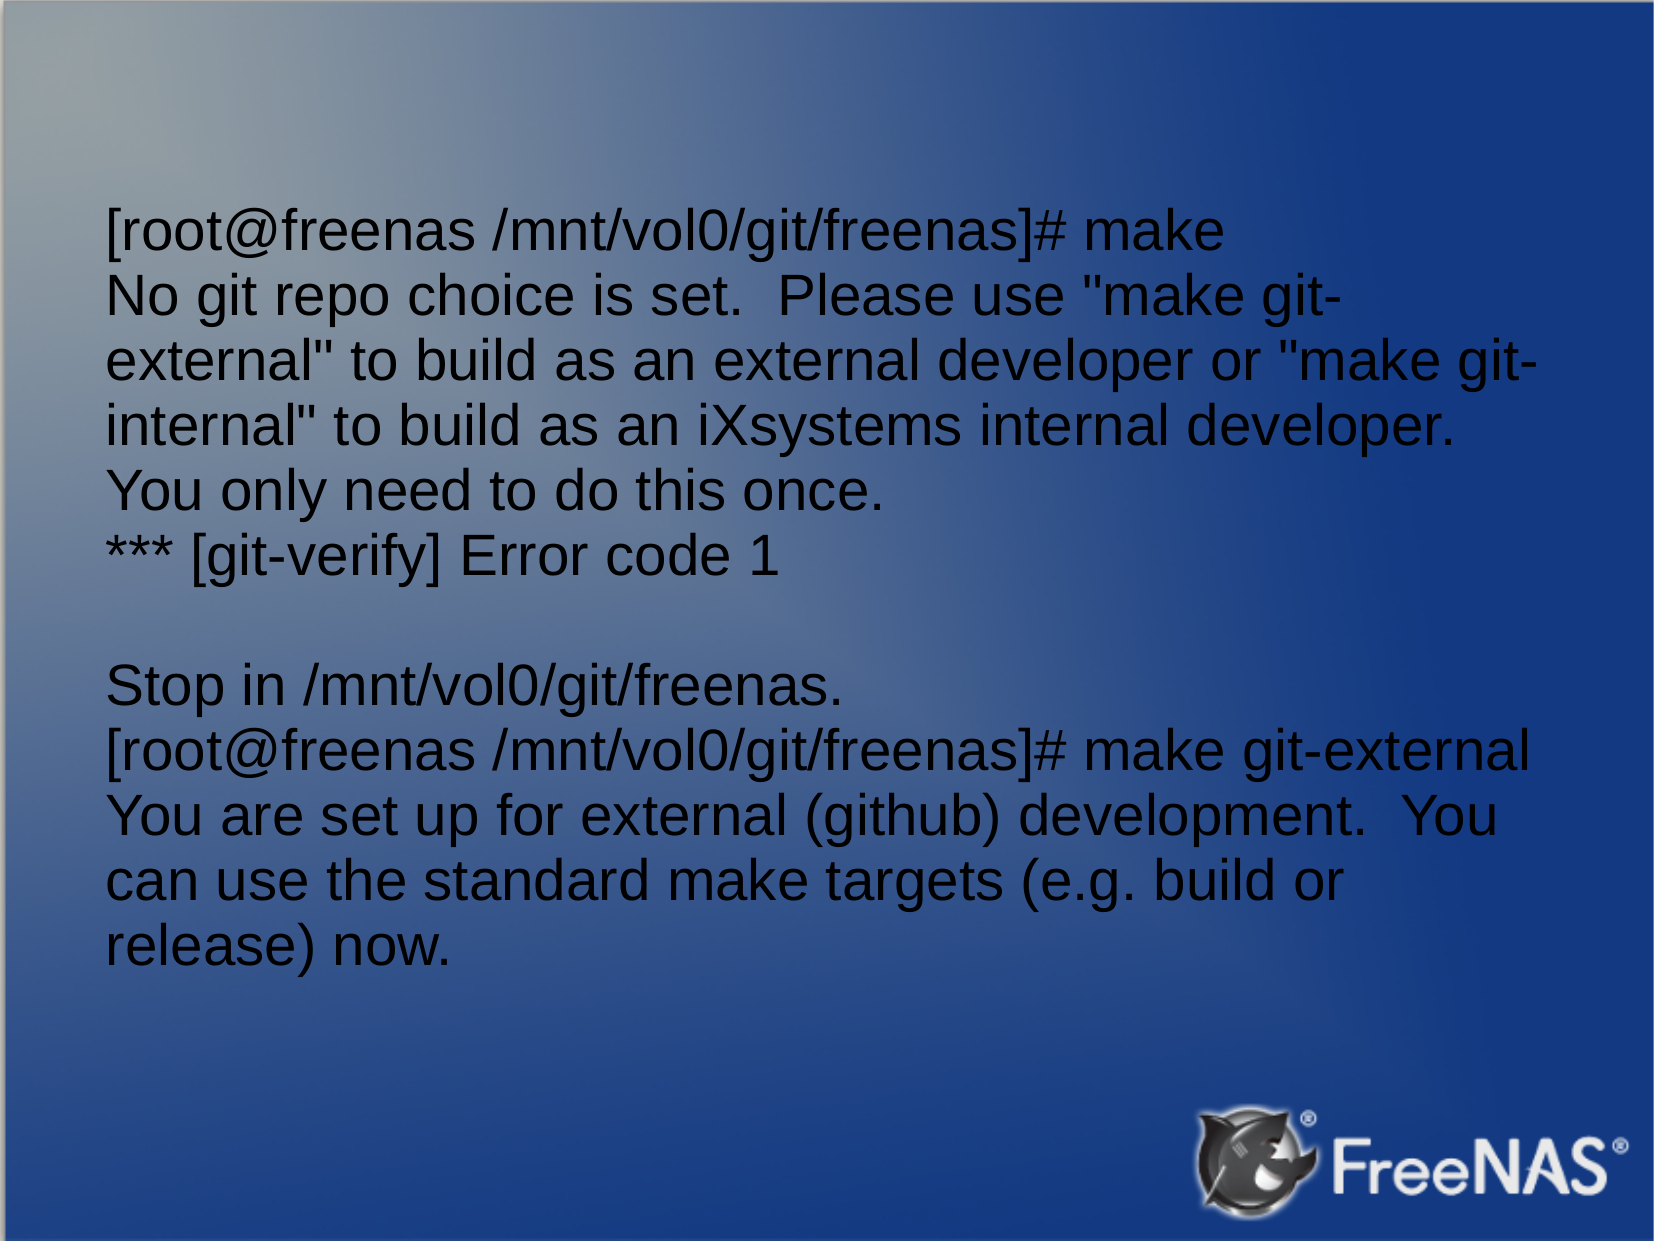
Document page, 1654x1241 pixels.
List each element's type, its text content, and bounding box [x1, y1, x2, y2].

text_box [root@freenas /mnt/vol0/git/freenas]# make No git repo choice is set. Please use "make git-external" to build as an external developer or "make git-internal" to build as an iXsystems internal developer. You only need to do this once. *** [git-verify] Error code 1 Stop in /mnt/vol0/git/freenas. [root@freenas /mnt/vol0/git/freenas]# make git-external You are set up for external (github) development. You can use the standard make targets (e.g. build or release) now. [90, 190, 1563, 1051]
picture [0, 0, 1654, 1241]
